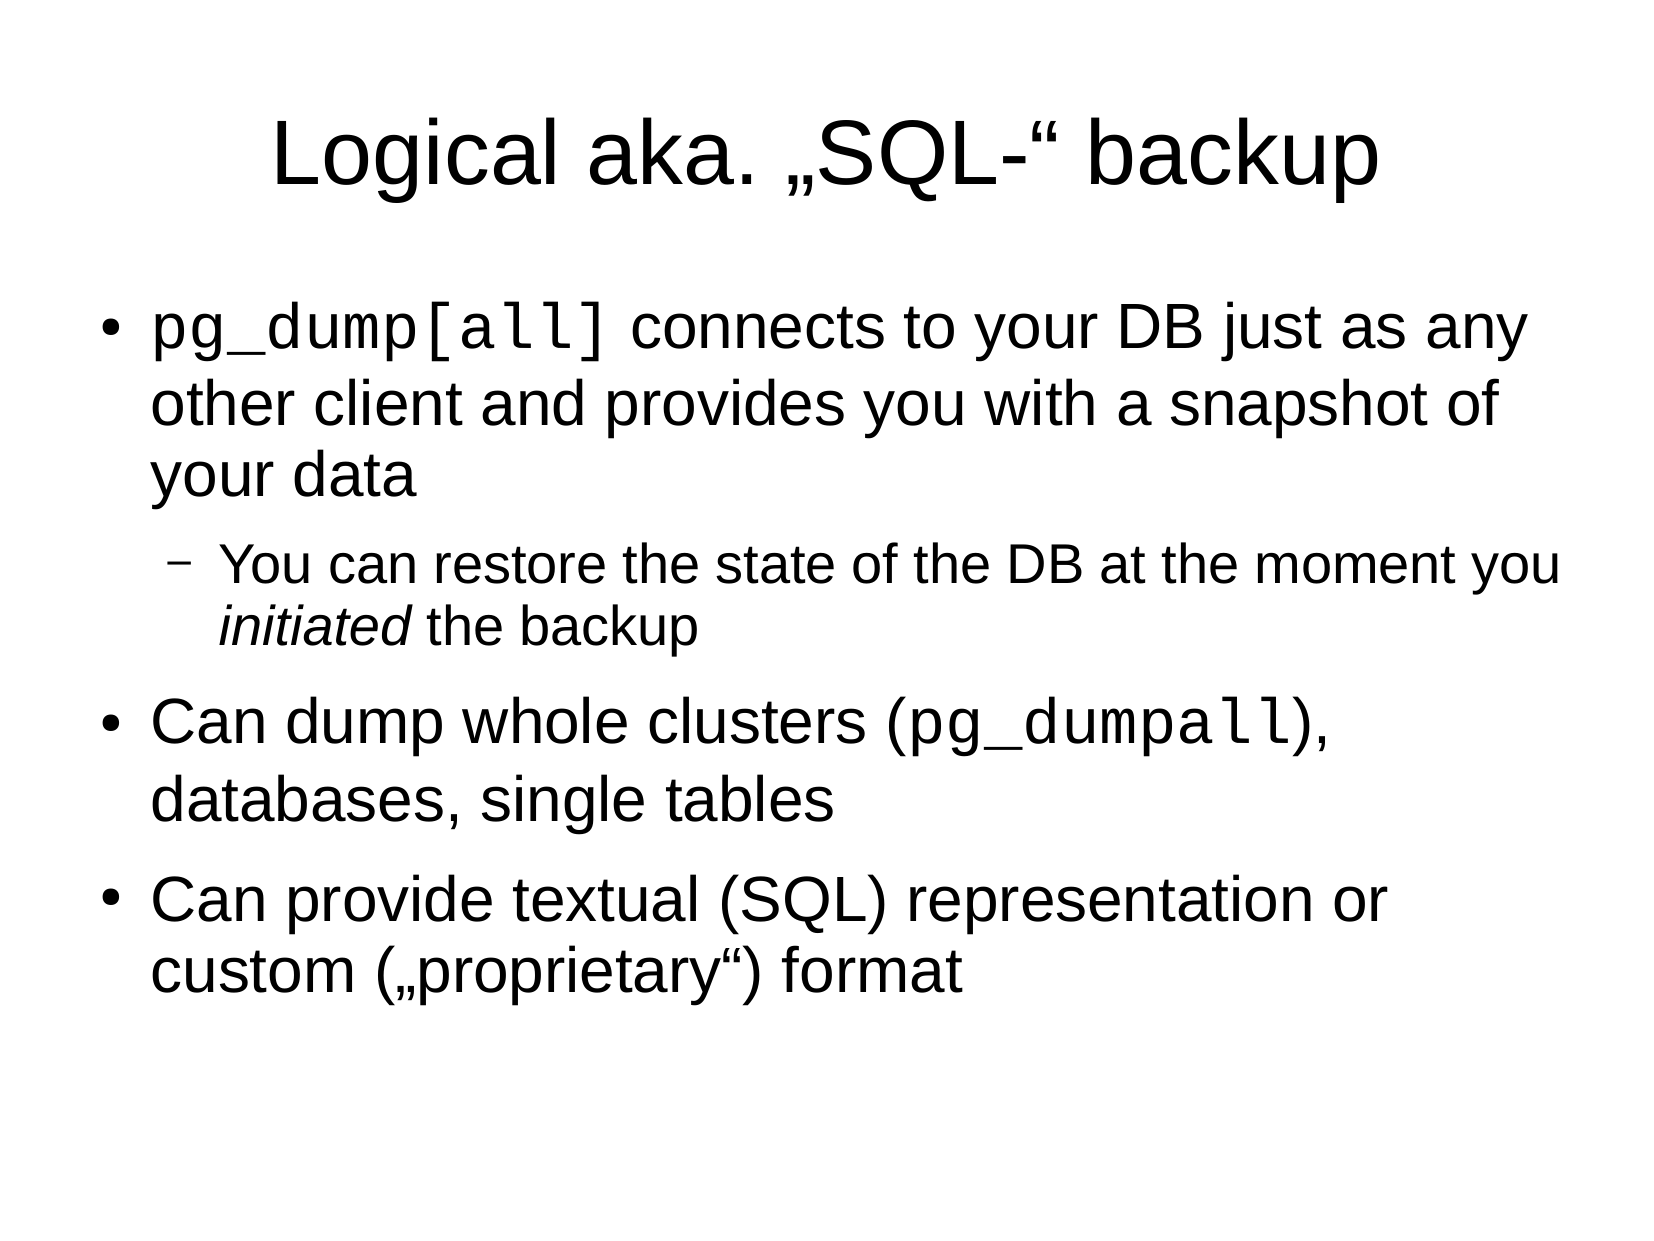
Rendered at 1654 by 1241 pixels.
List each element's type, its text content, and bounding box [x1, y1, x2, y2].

list pg_dump[all] connects to your DB just as any other client and provides you with a snapshot of your data You can restore the state of the DB at the moment you initiated the backup Can dump whole clusters (pg_dumpall), databases, single tables Can provide textual (SQL) representation or custom („proprietary“) format [82, 290, 1571, 1010]
title Logical aka. „SQL-“ backup [82, 49, 1571, 257]
